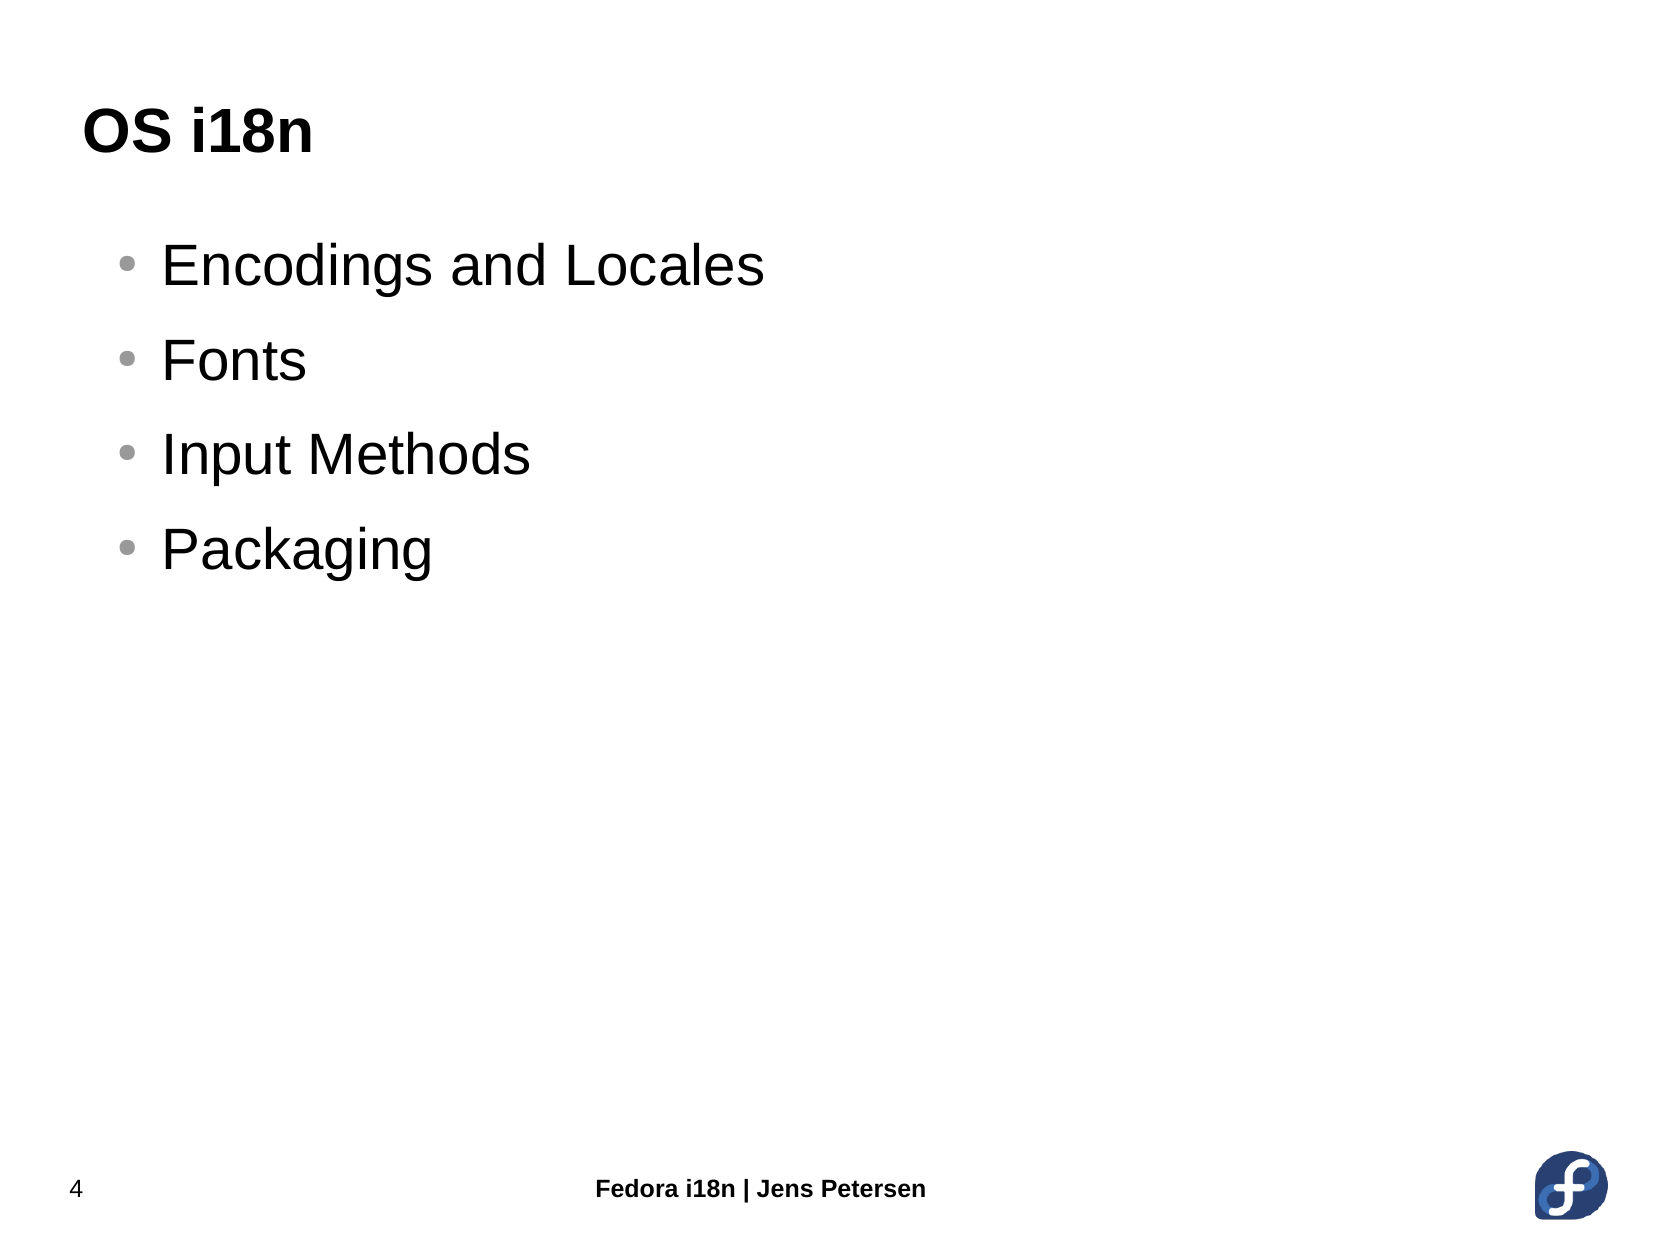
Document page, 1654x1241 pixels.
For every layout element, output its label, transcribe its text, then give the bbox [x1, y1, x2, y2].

picture [1529, 1146, 1613, 1224]
title OS i18n [82, 37, 1571, 226]
list Encodings and Locales Fonts Input Methods Packaging [86, 232, 1576, 1027]
